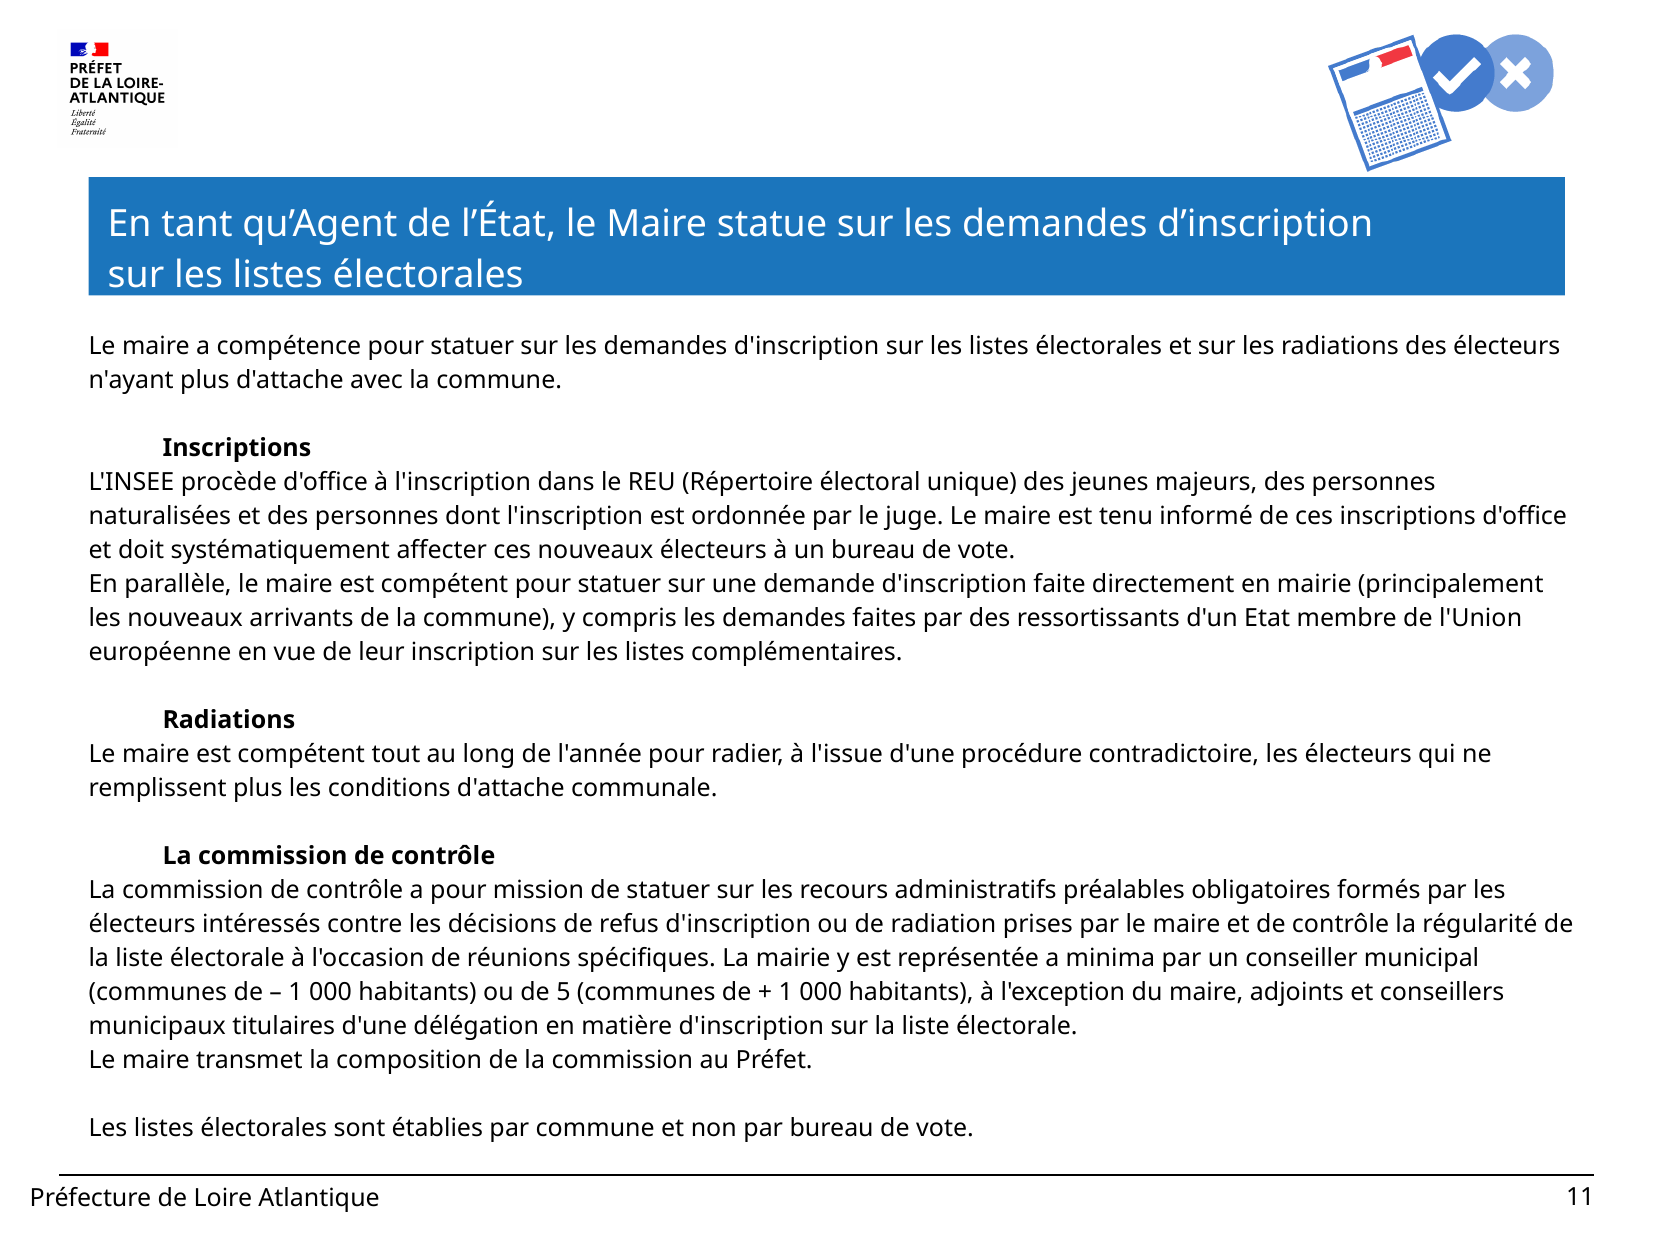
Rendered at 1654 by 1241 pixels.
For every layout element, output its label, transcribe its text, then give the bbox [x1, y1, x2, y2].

text_box 11 [1535, 1180, 1595, 1211]
subtitle Le maire a compétence pour statuer sur les demandes d'inscription sur les listes électorales et sur les radiations des électeurs n'ayant plus d'attache avec la commune. Inscriptions L'INSEE procède d'office à l'inscription dans le REU (Répertoire électoral unique) des jeunes majeurs, des personnes naturalisées et des personnes dont l'inscription est ordonnée par le juge. Le maire est tenu informé de ces inscriptions d'office et doit systématiquement affecter ces nouveaux électeurs à un bureau de vote. En parallèle, le maire est compétent pour statuer sur une demande d'inscription faite directement en mairie (principalement les nouveaux arrivants de la commune), y compris les demandes faites par des ressortissants d'un Etat membre de l'Union européenne en vue de leur inscription sur les listes complémentaires. Radiations Le maire est compétent tout au long de l'année pour radier, à l'issue d'une procédure contradictoire, les électeurs qui ne remplissent plus les conditions d'attache communale. La commission de contrôle La commission de contrôle a pour mission de statuer sur les recours administratifs préalables obligatoires formés par les électeurs intéressés contre les décisions de refus d'inscription ou de radiation prises par le maire et de contrôle la régularité de la liste électorale à l'occasion de réunions spécifiques. La mairie y est représentée a minima par un conseiller municipal (communes de – 1 000 habitants) ou de 5 (communes de + 1 000 habitants), à l'exception du maire, adjoints et conseillers municipaux titulaires d'une délégation en matière d'inscription sur la liste électorale. Le maire transmet la composition de la commission au Préfet. Les listes électorales sont établies par commune et non par bureau de vote. [88, 294, 1577, 1211]
text_box Préfecture de Loire Atlantique [29, 1181, 423, 1212]
picture [57, 29, 178, 148]
text_box En tant qu’Agent de l’État, le Maire statue sur les demandes d’inscription sur les listes électorales [92, 188, 1447, 296]
picture [1210, 0, 1654, 178]
text_box [88, 177, 1565, 294]
